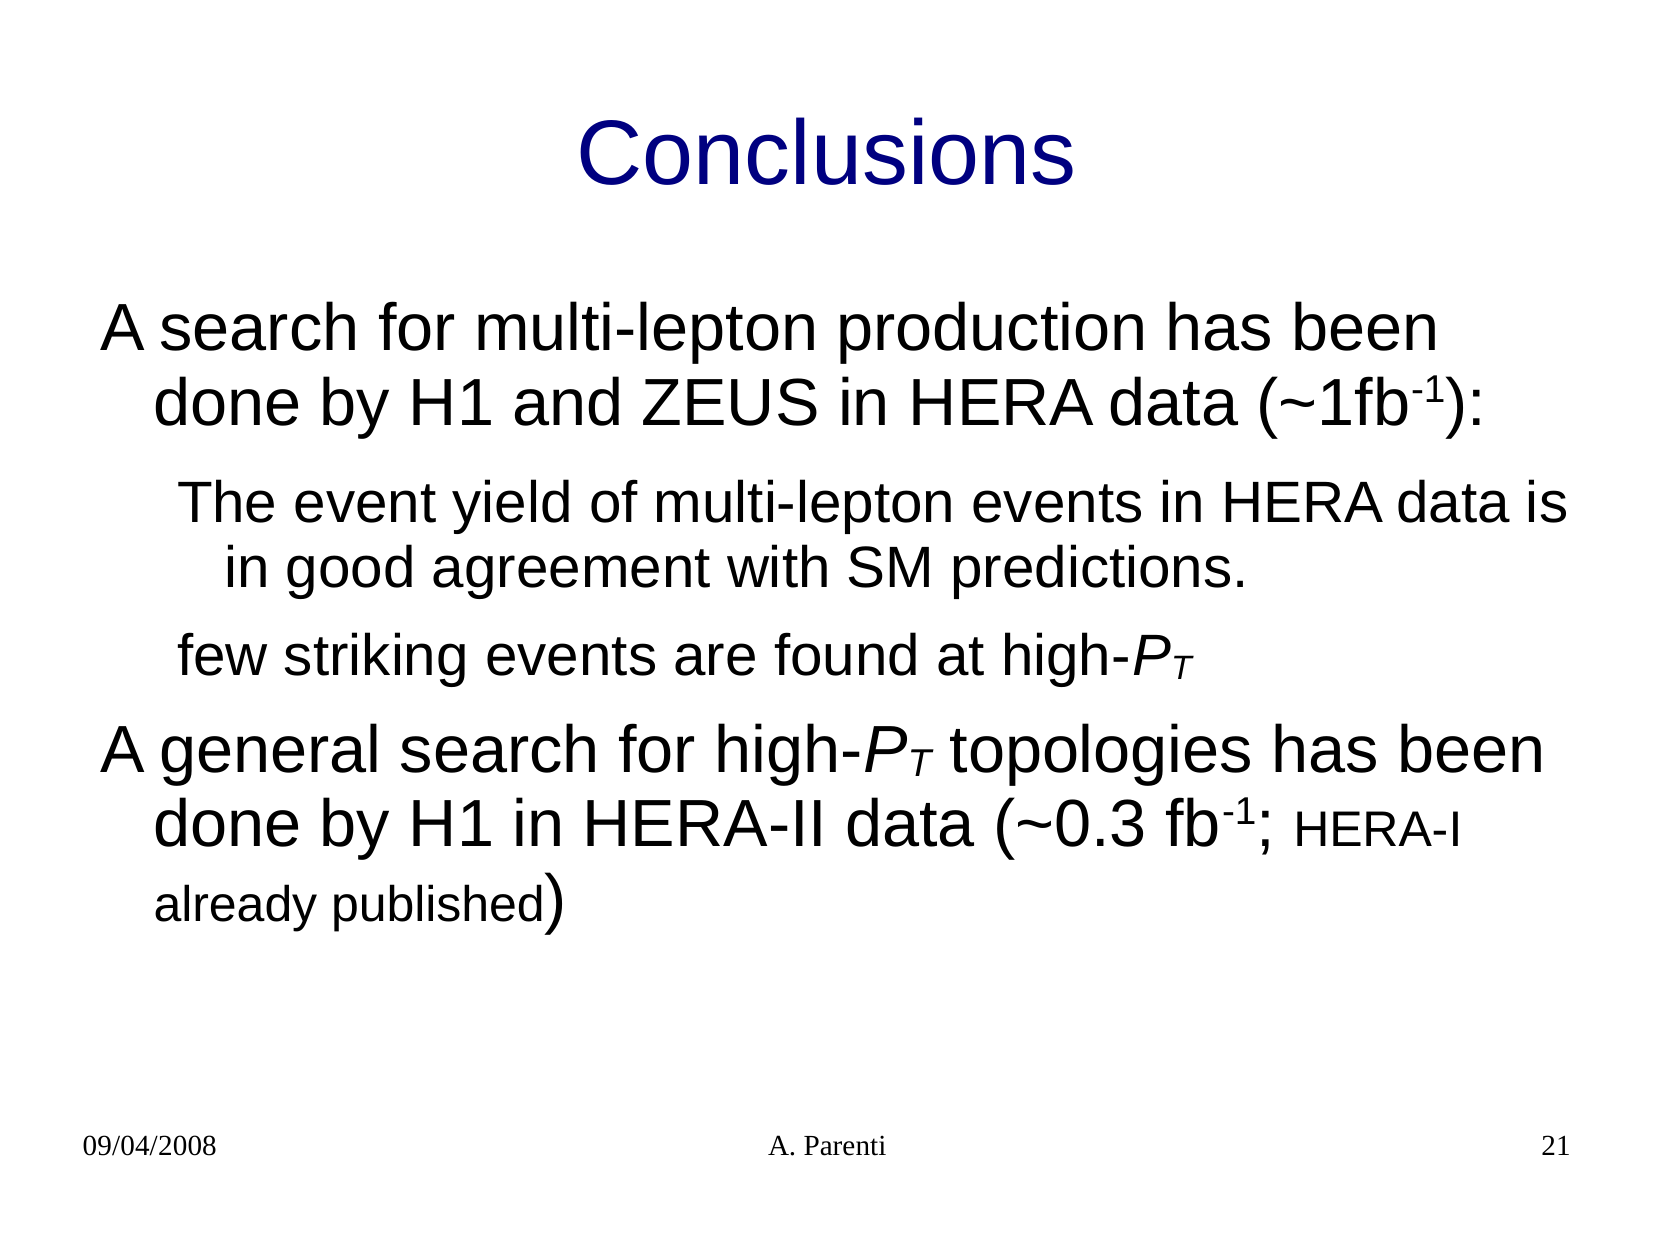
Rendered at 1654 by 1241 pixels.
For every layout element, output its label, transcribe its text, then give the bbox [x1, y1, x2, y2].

title Conclusions [82, 49, 1571, 257]
list A search for multi-lepton production has been done by H1 and ZEUS in HERA data (~1fb-1): The event yield of multi-lepton events in HERA data is in good agreement with SM predictions. few striking events are found at high-PT A general search for high-PT topologies has been done by H1 in HERA-II data (~0.3 fb-1; HERA-I already published) [82, 290, 1571, 1109]
